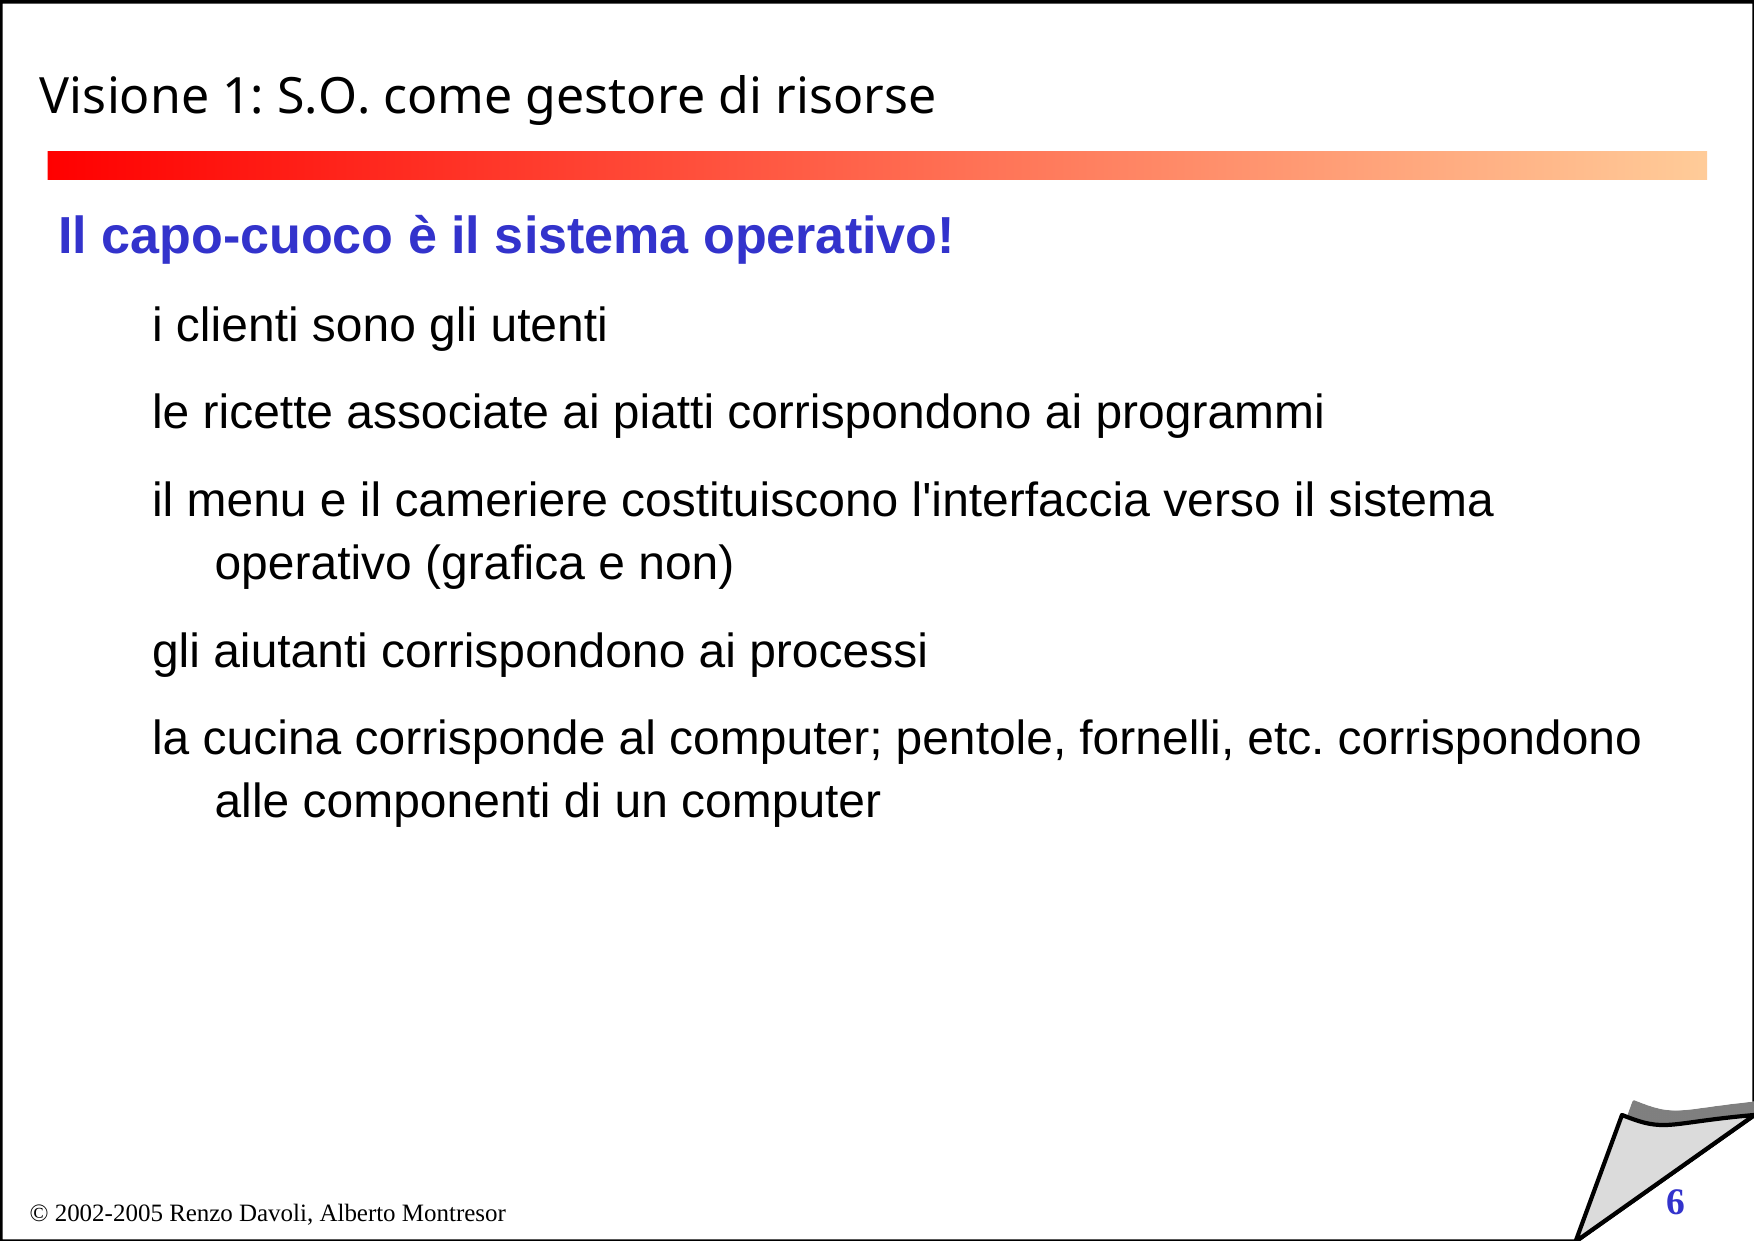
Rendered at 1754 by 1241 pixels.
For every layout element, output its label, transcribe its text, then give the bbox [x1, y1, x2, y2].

list Il capo-cuoco è il sistema operativo! i clienti sono gli utenti le ricette associate ai piatti corrispondono ai programmi il menu e il cameriere costituiscono l'interfaccia verso il sistema operativo (grafica e non) gli aiutanti corrispondono ai processi la cucina corrisponde al computer; pentole, fornelli, etc. corrispondono alle componenti di un computer [58, 206, 1696, 900]
title Visione 1: S.O. come gestore di risorse [40, 49, 1713, 144]
